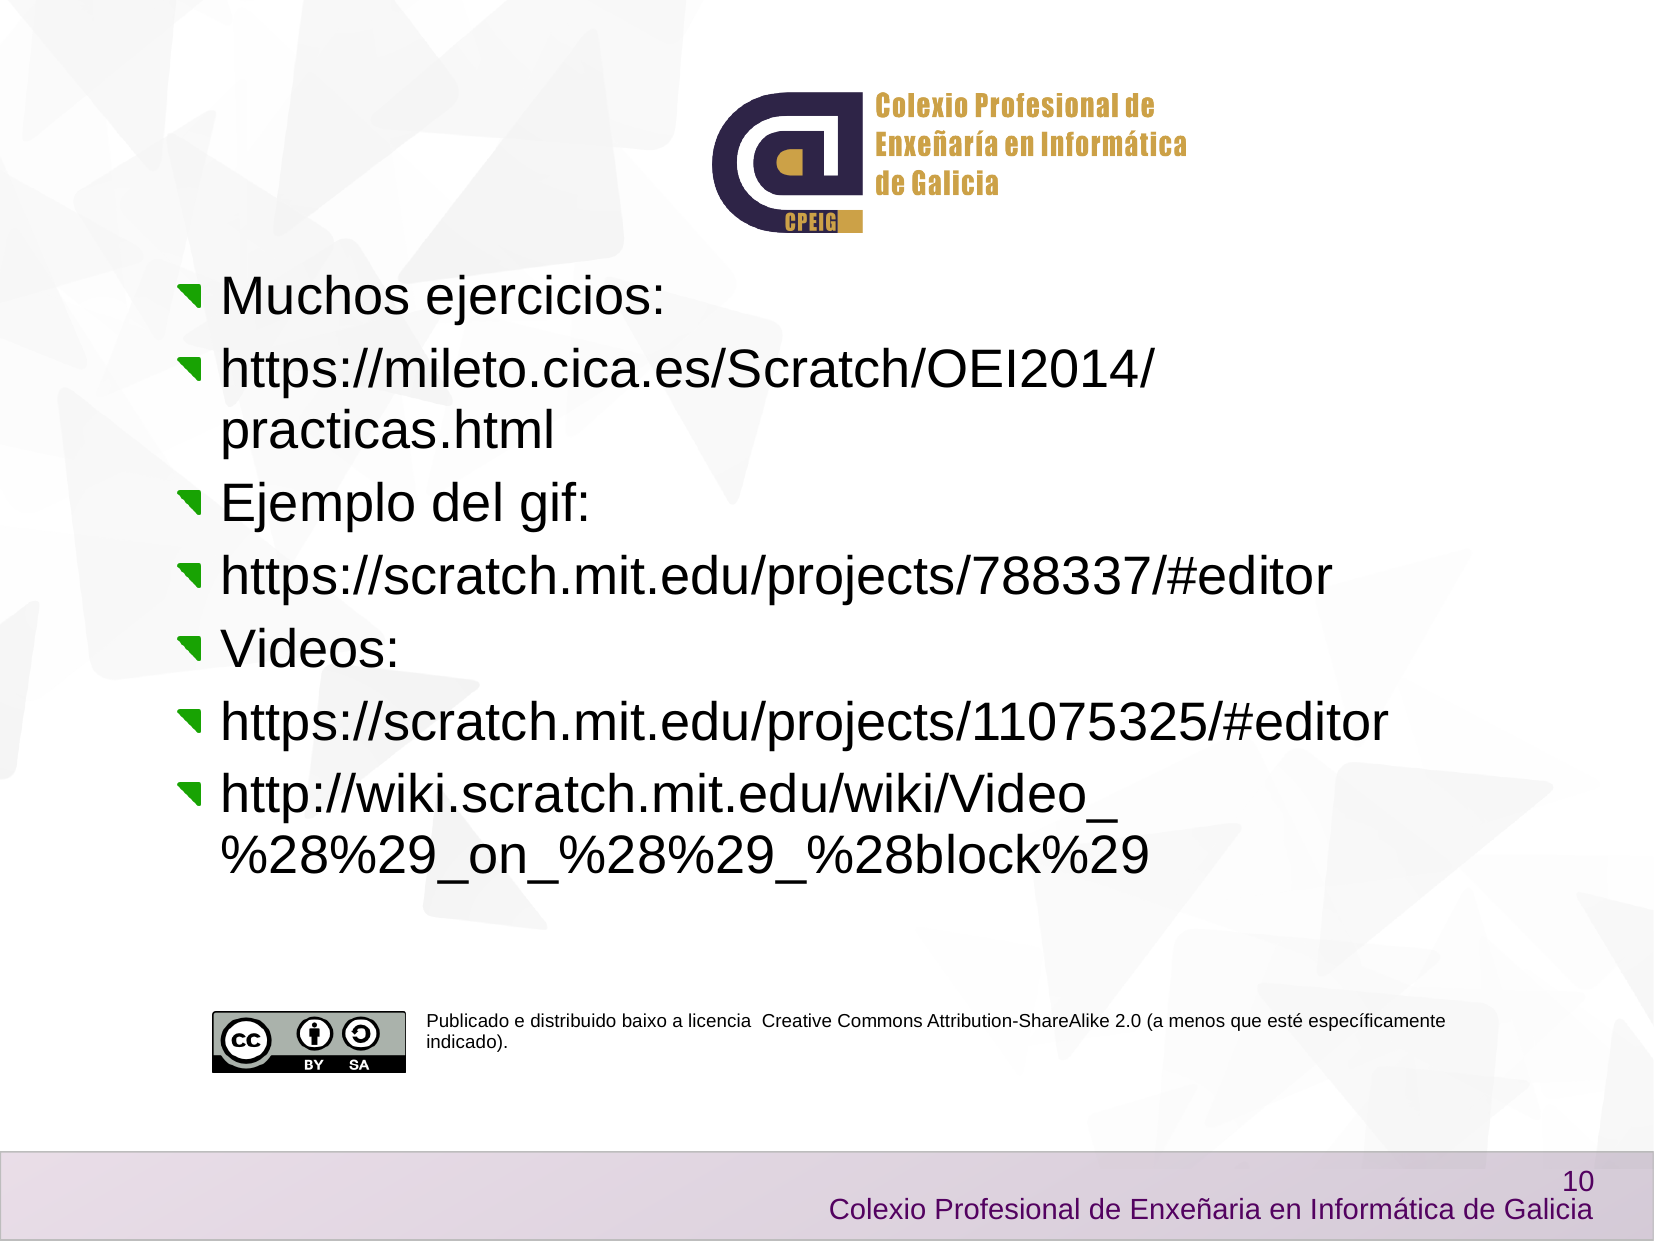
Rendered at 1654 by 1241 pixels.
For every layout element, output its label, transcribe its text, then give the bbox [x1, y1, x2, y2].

picture [915, 548, 1654, 1169]
picture [0, 0, 1186, 930]
picture [212, 1011, 406, 1073]
list Muchos ejercicios: https://mileto.cica.es/Scratch/OEI2014/practicas.html Ejemplo del gif: https://scratch.mit.edu/projects/788337/#editor Videos: https://scratch.mit.edu/projects/11075325/#editor http://wiki.scratch.mit.edu/wiki/Video_%28%29_on_%28%29_%28block%29 [177, 265, 1447, 986]
